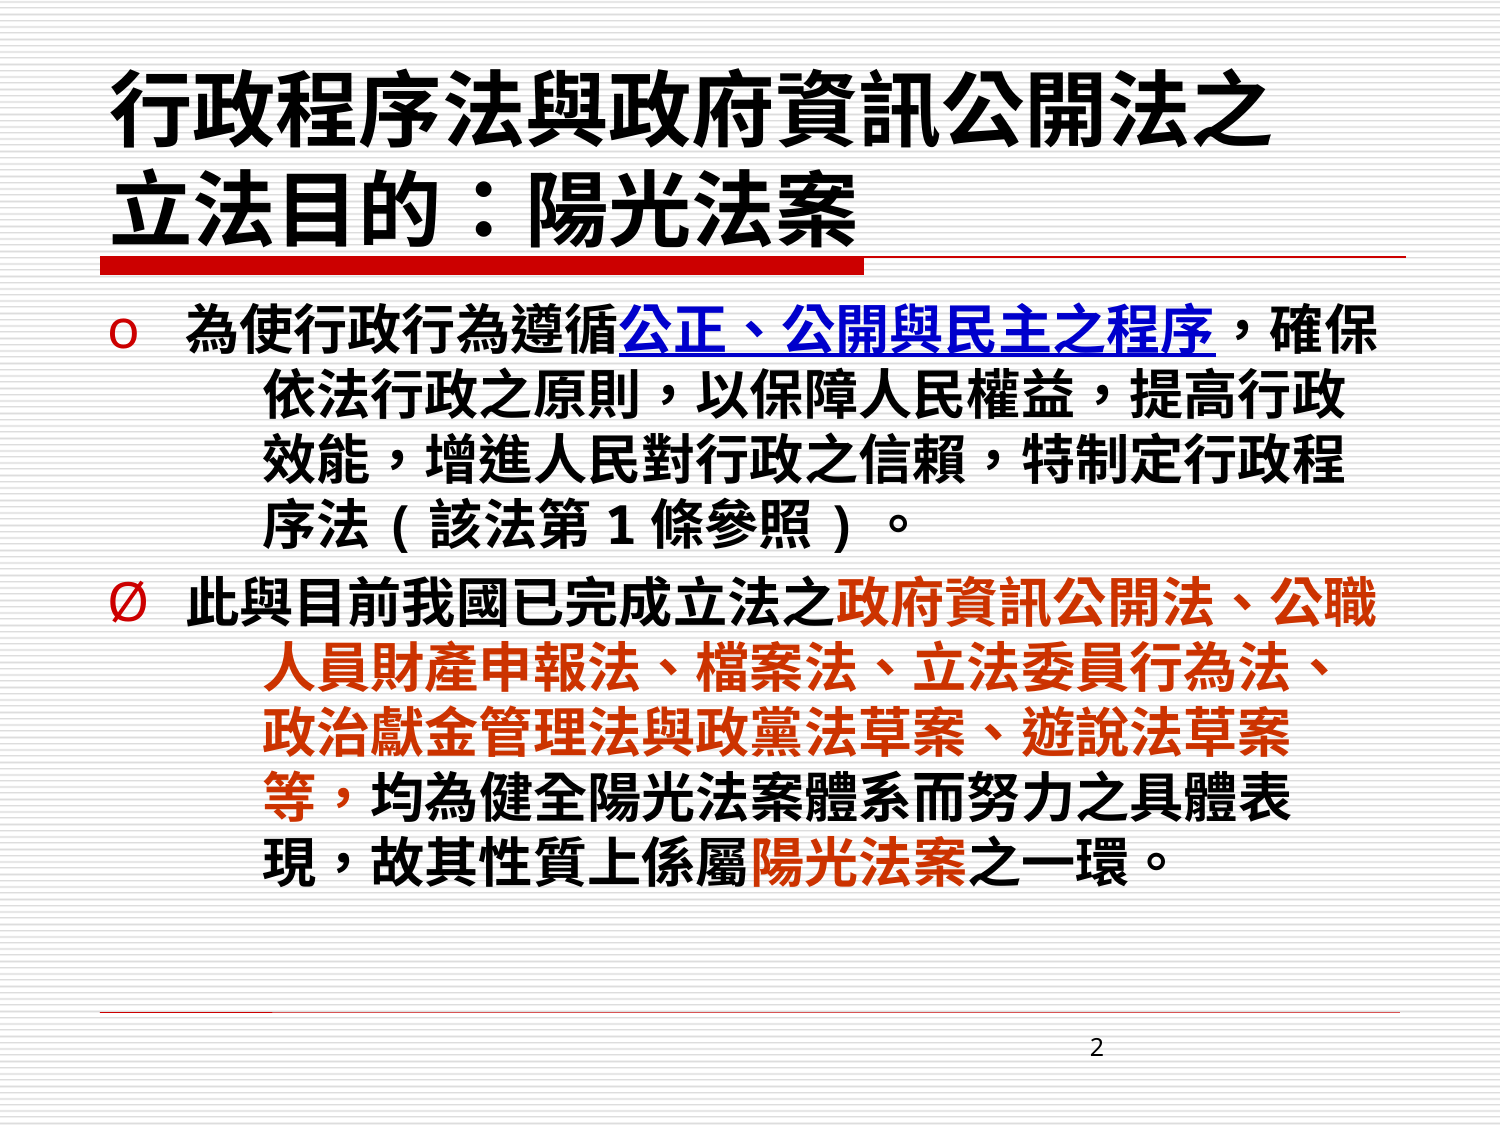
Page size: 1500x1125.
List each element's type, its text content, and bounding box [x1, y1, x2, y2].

title 行政程序法與政府資訊公開法之 立法目的：陽光法案 [94, 50, 1407, 250]
list 為使行政行為遵循公正、公開與民主之程序，確保依法行政之原則，以保障人民權益，提高行政效能，增進人民對行政之信賴，特制定行政程序法(該法第1條參照)。 此與目前我國已完成立法之政府資訊公開法、公職人員財產申報法、檔案法、立法委員行為法、政治獻金管理法與政黨法草案、遊說法草案等，均為健全陽光法案體系而努力之具體表現，故其性質上係屬陽光法案之一環。 [92, 287, 1406, 988]
text_box [1074, 1024, 1400, 1103]
